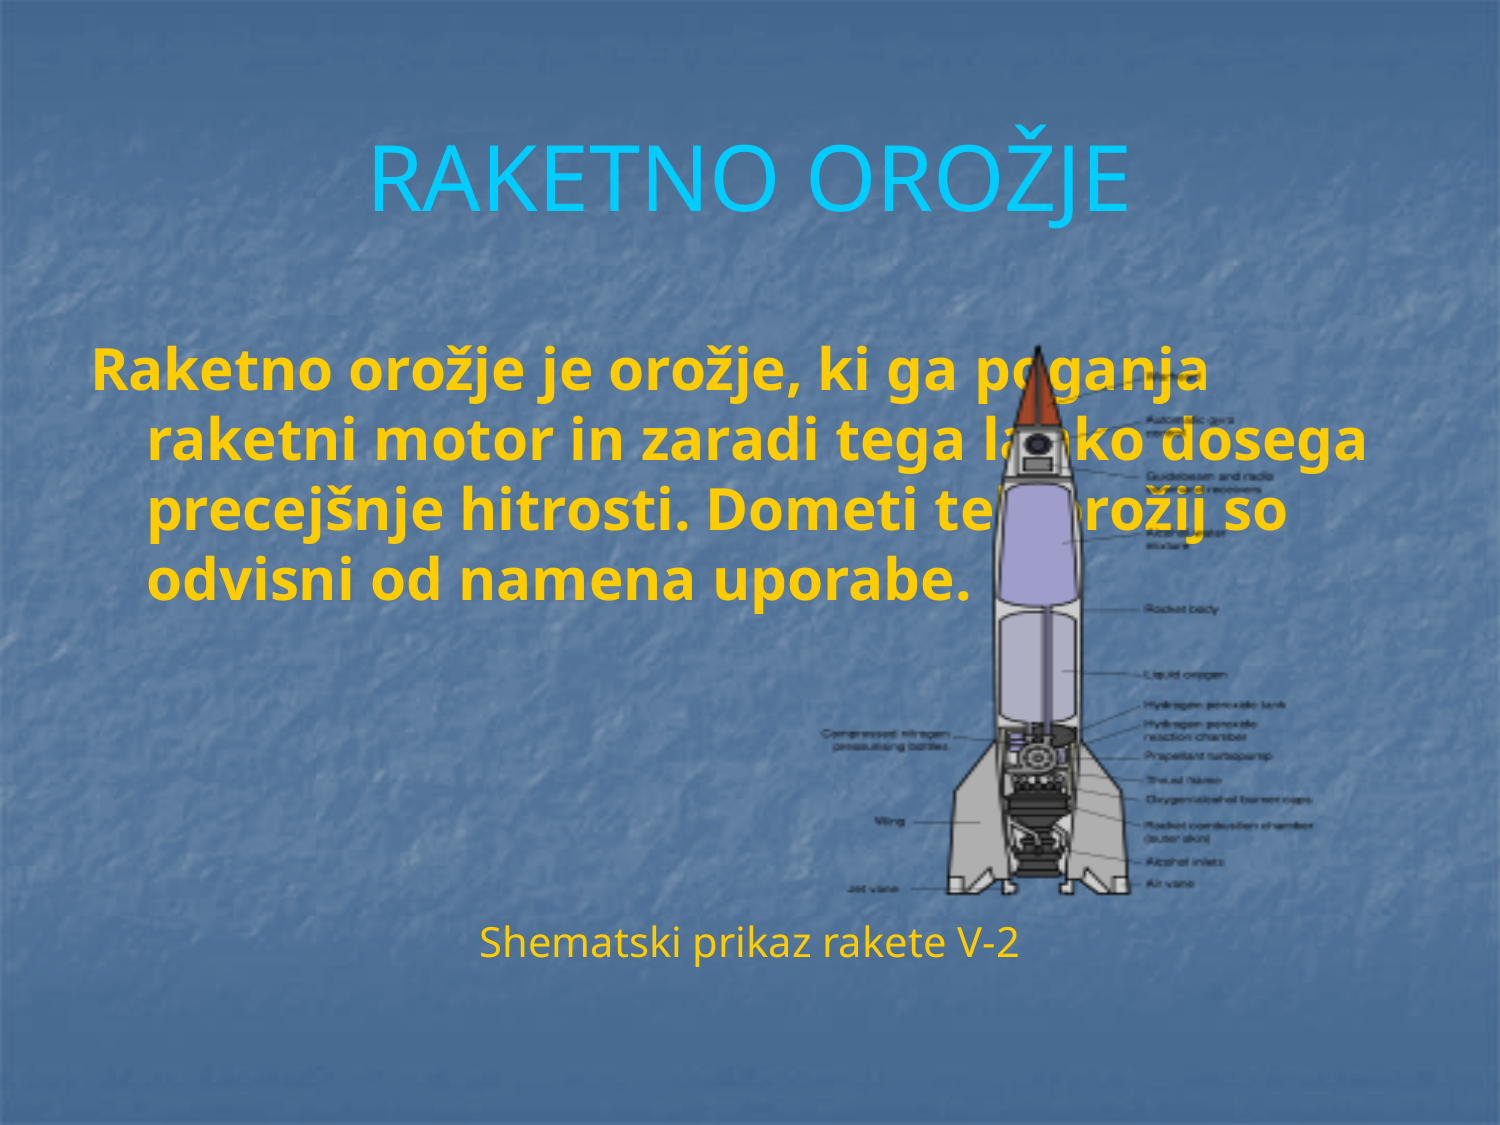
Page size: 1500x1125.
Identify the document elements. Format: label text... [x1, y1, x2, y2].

picture [0, 0, 1500, 1125]
title RAKETNO OROŽJE [75, 62, 1425, 288]
list Shematski prikaz rakete V-2 [75, 324, 1425, 1000]
